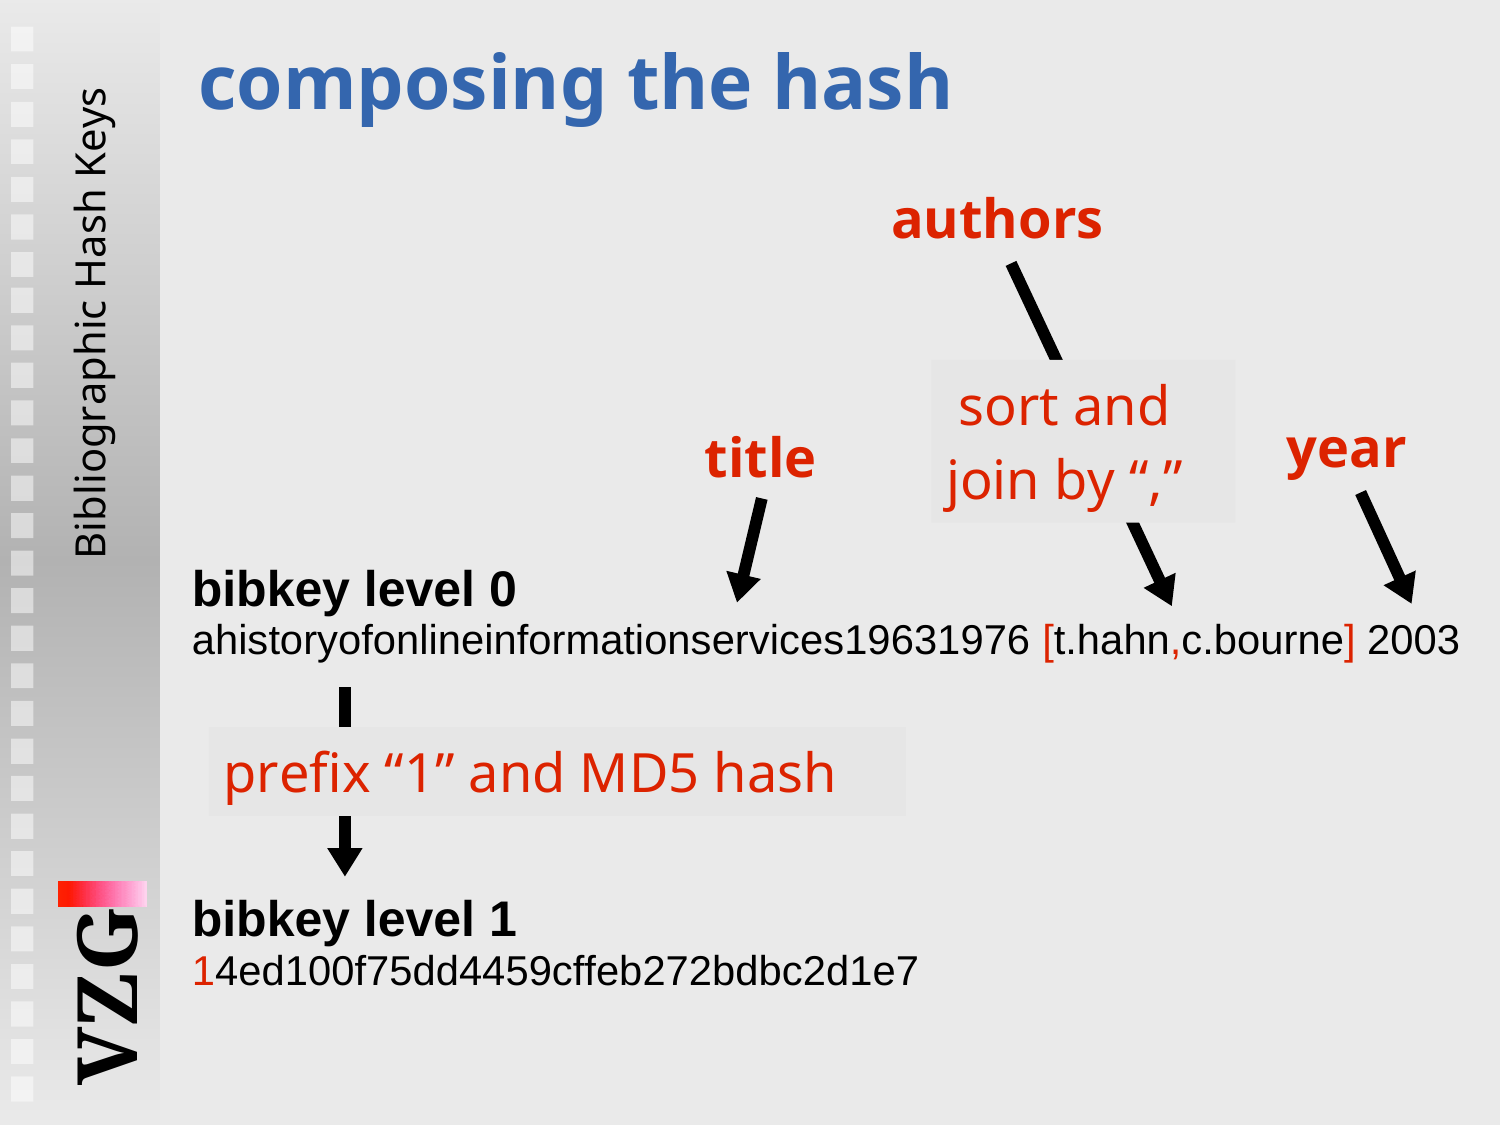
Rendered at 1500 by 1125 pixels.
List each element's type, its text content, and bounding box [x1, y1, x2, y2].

text_box year [1272, 402, 1437, 484]
text_box title [689, 411, 842, 493]
text_box prefix “1” and MD5 hash [208, 727, 906, 808]
text_box authors [876, 173, 1142, 254]
text_box sort and join by “,” [931, 359, 1236, 507]
text_box bibkey level 1 14ed100f75dd4459cffeb272bdbc2d1e7 [177, 884, 1489, 1049]
picture [58, 881, 147, 907]
text_box bibkey level 0 ahistoryofonlineinformationservices19631976 [t.hahn,c.bourne] 2003 [177, 553, 1489, 723]
title composing the hash [198, 25, 1418, 136]
